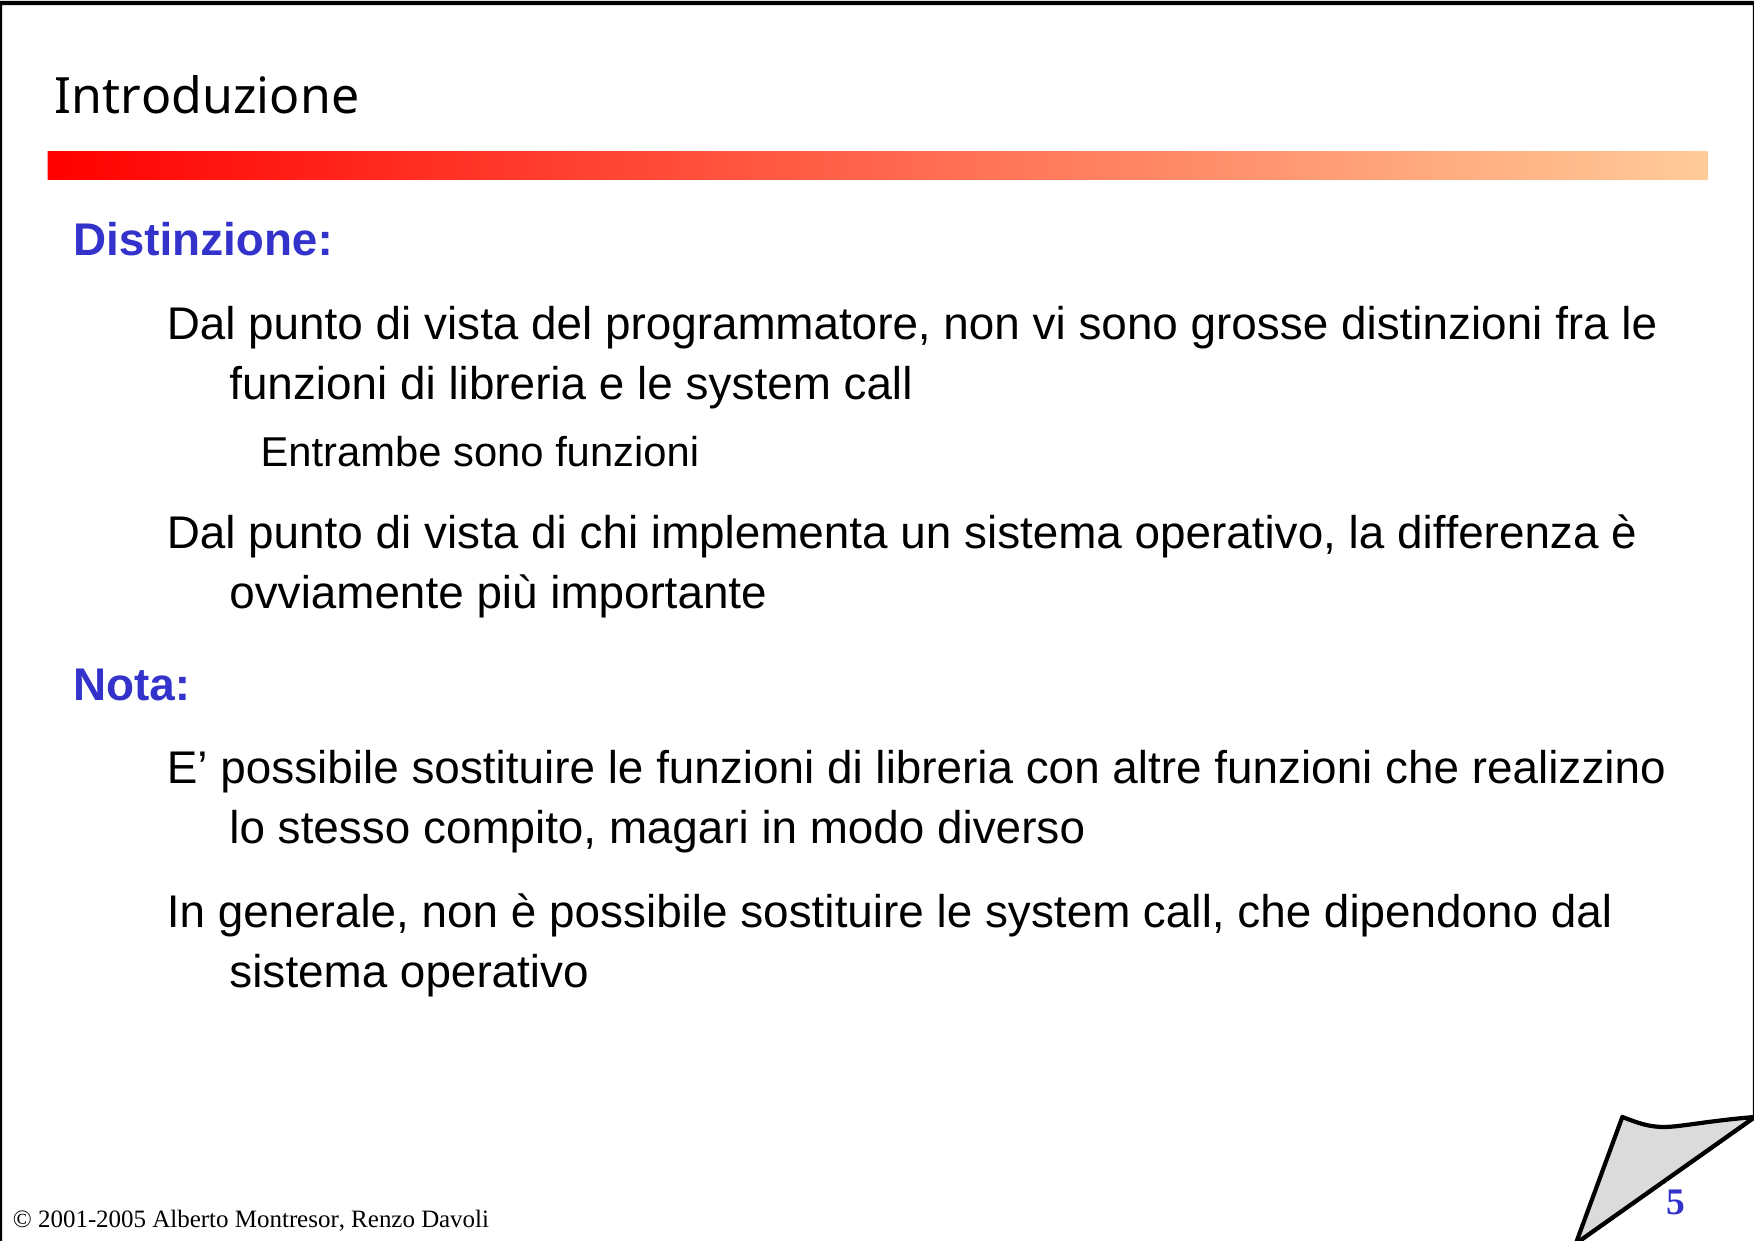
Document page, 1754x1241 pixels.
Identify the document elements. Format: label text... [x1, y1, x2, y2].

list Distinzione: Dal punto di vista del programmatore, non vi sono grosse distinzioni fra le funzioni di libreria e le system call Entrambe sono funzioni Dal punto di vista di chi implementa un sistema operativo, la differenza è ovviamente più importante Nota: E’ possibile sostituire le funzioni di libreria con altre funzioni che realizzino lo stesso compito, magari in modo diverso In generale, non è possibile sostituire le system call, che dipendono dal sistema operativo [58, 206, 1696, 1100]
title Introduzione [40, 49, 1714, 144]
